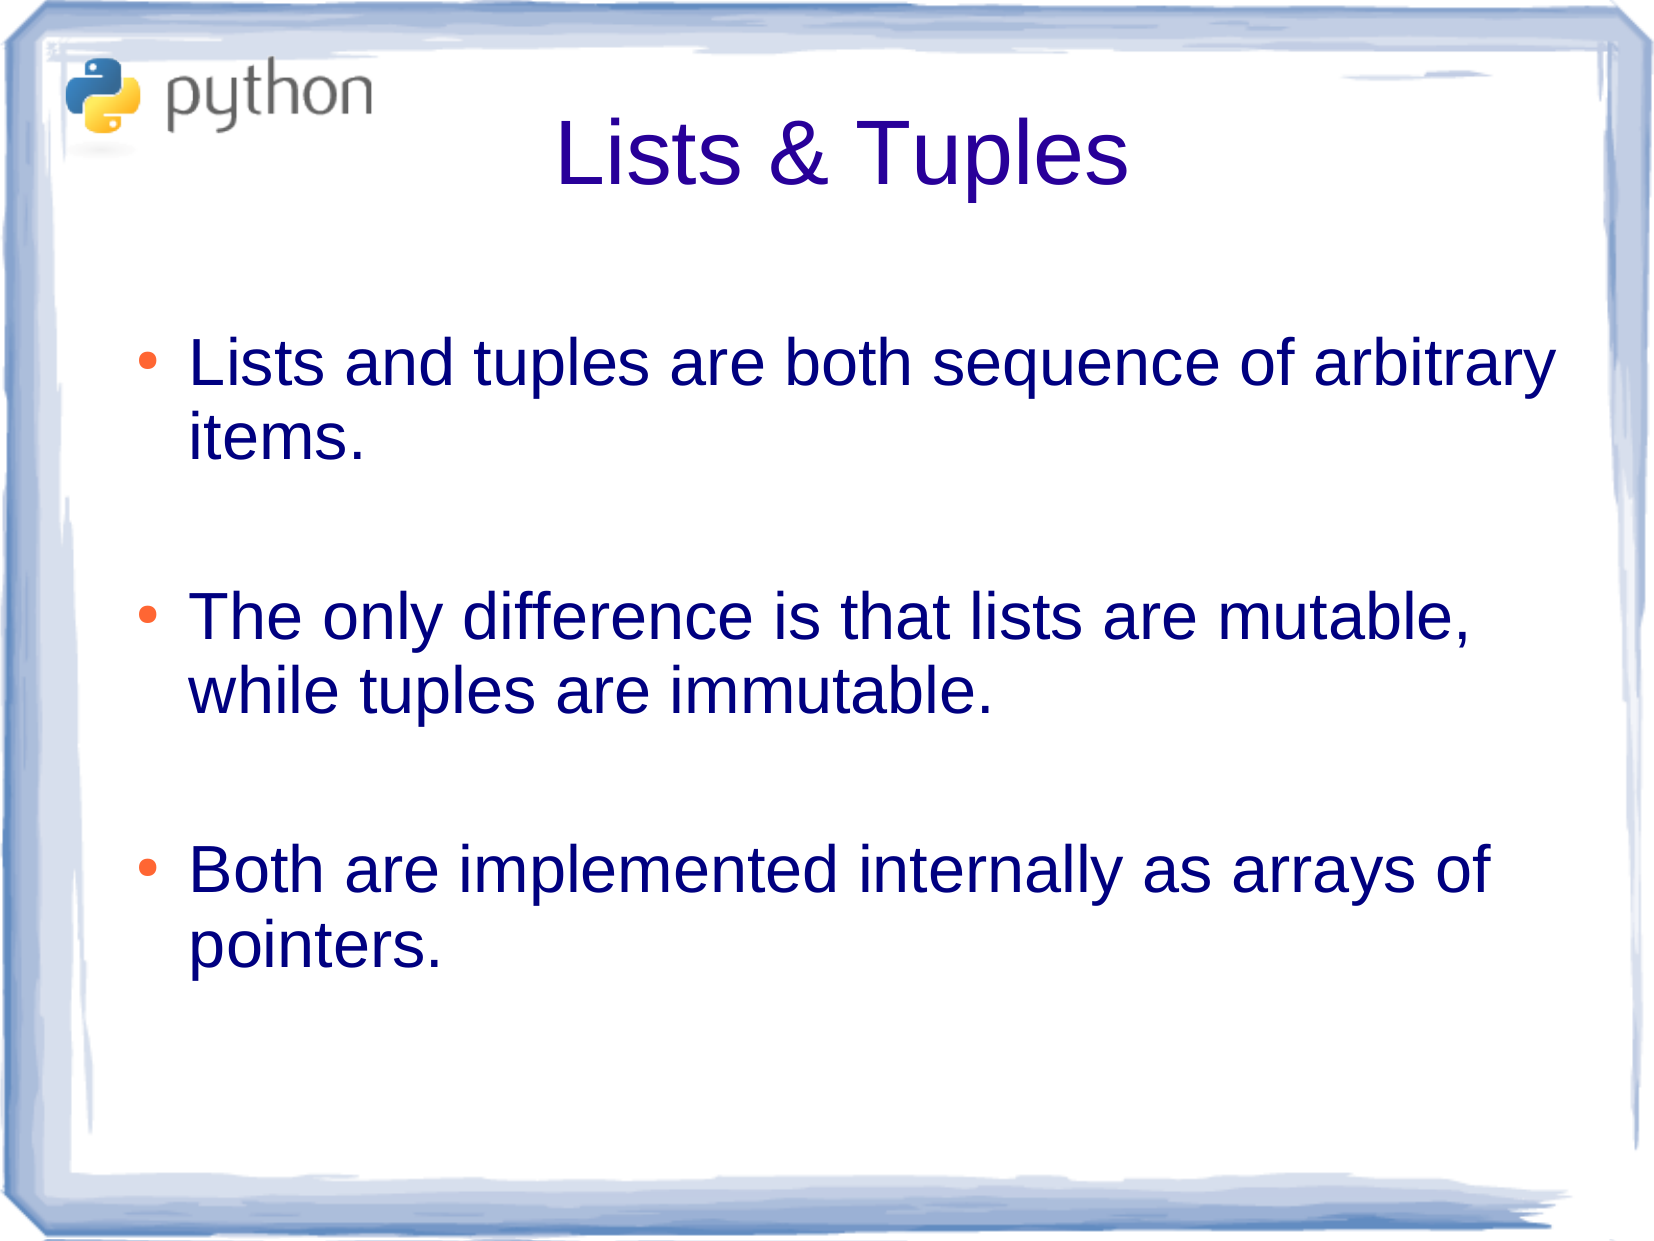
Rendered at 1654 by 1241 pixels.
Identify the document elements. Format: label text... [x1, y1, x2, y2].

list Lists and tuples are both sequence of arbitrary items. The only difference is that lists are mutable, while tuples are immutable. Both are implemented internally as arrays of pointers. [118, 324, 1571, 990]
picture [0, 0, 1654, 1241]
title Lists & Tuples [82, 49, 1571, 257]
